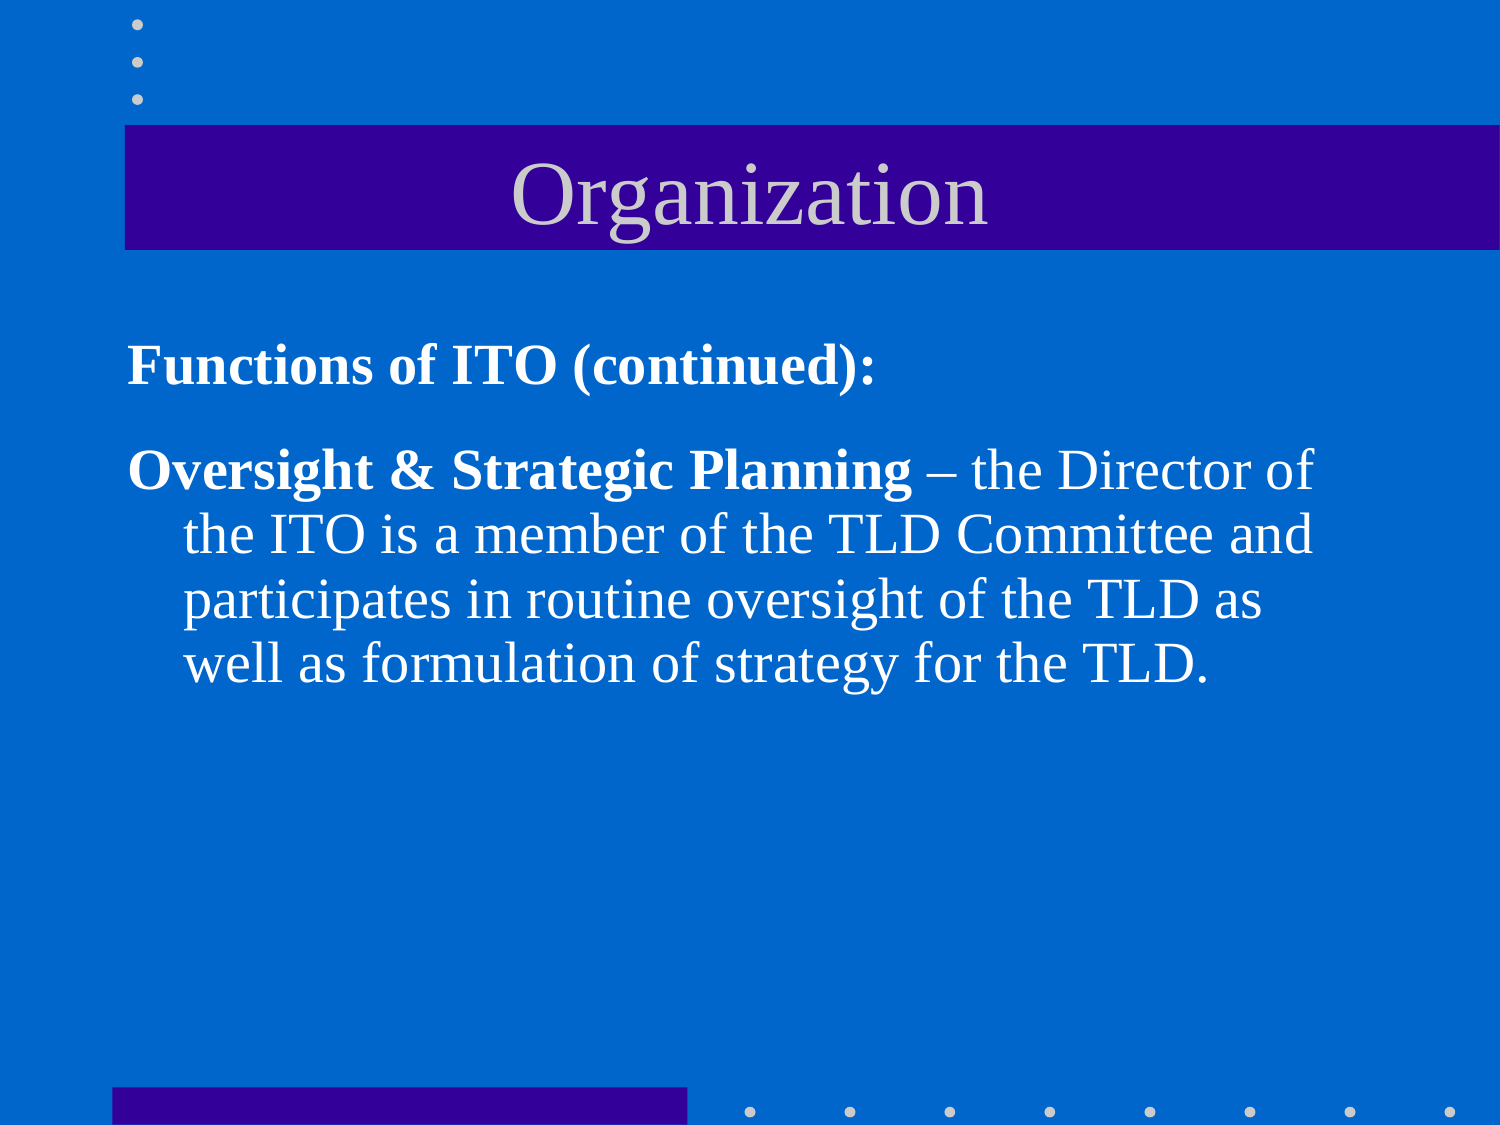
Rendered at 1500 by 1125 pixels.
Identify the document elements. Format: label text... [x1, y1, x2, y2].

list Functions of ITO (continued): Oversight & Strategic Planning – the Director of the ITO is a member of the TLD Committee and participates in routine oversight of the TLD as well as formulation of strategy for the TLD. [112, 324, 1388, 1001]
title Organization [112, 99, 1388, 288]
